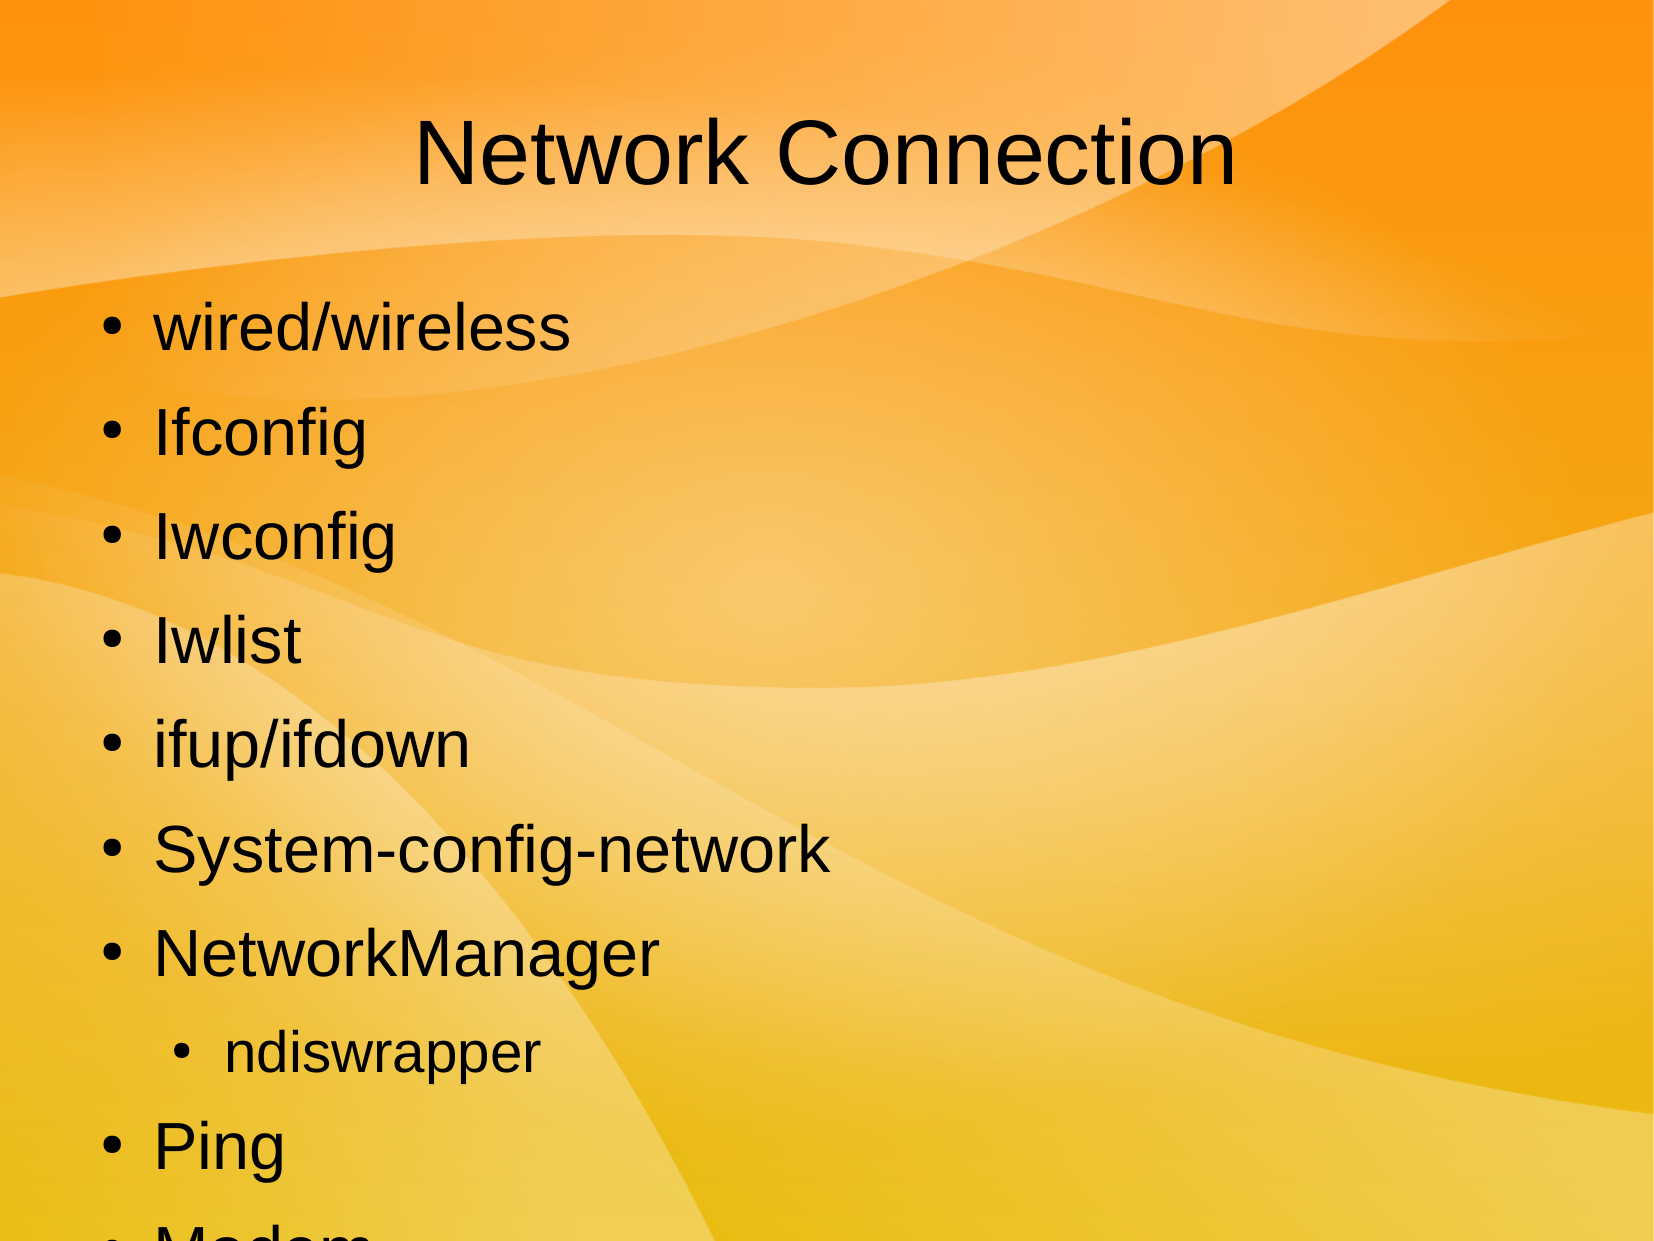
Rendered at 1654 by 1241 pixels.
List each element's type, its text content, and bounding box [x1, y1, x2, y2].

title Network Connection [82, 56, 1571, 250]
list wired/wireless Ifconfig Iwconfig Iwlist ifup/ifdown System-config-network NetworkManager ndiswrapper Ping Modem Scanmodem linmodems.org [82, 290, 1571, 1241]
picture [0, 0, 1654, 1241]
